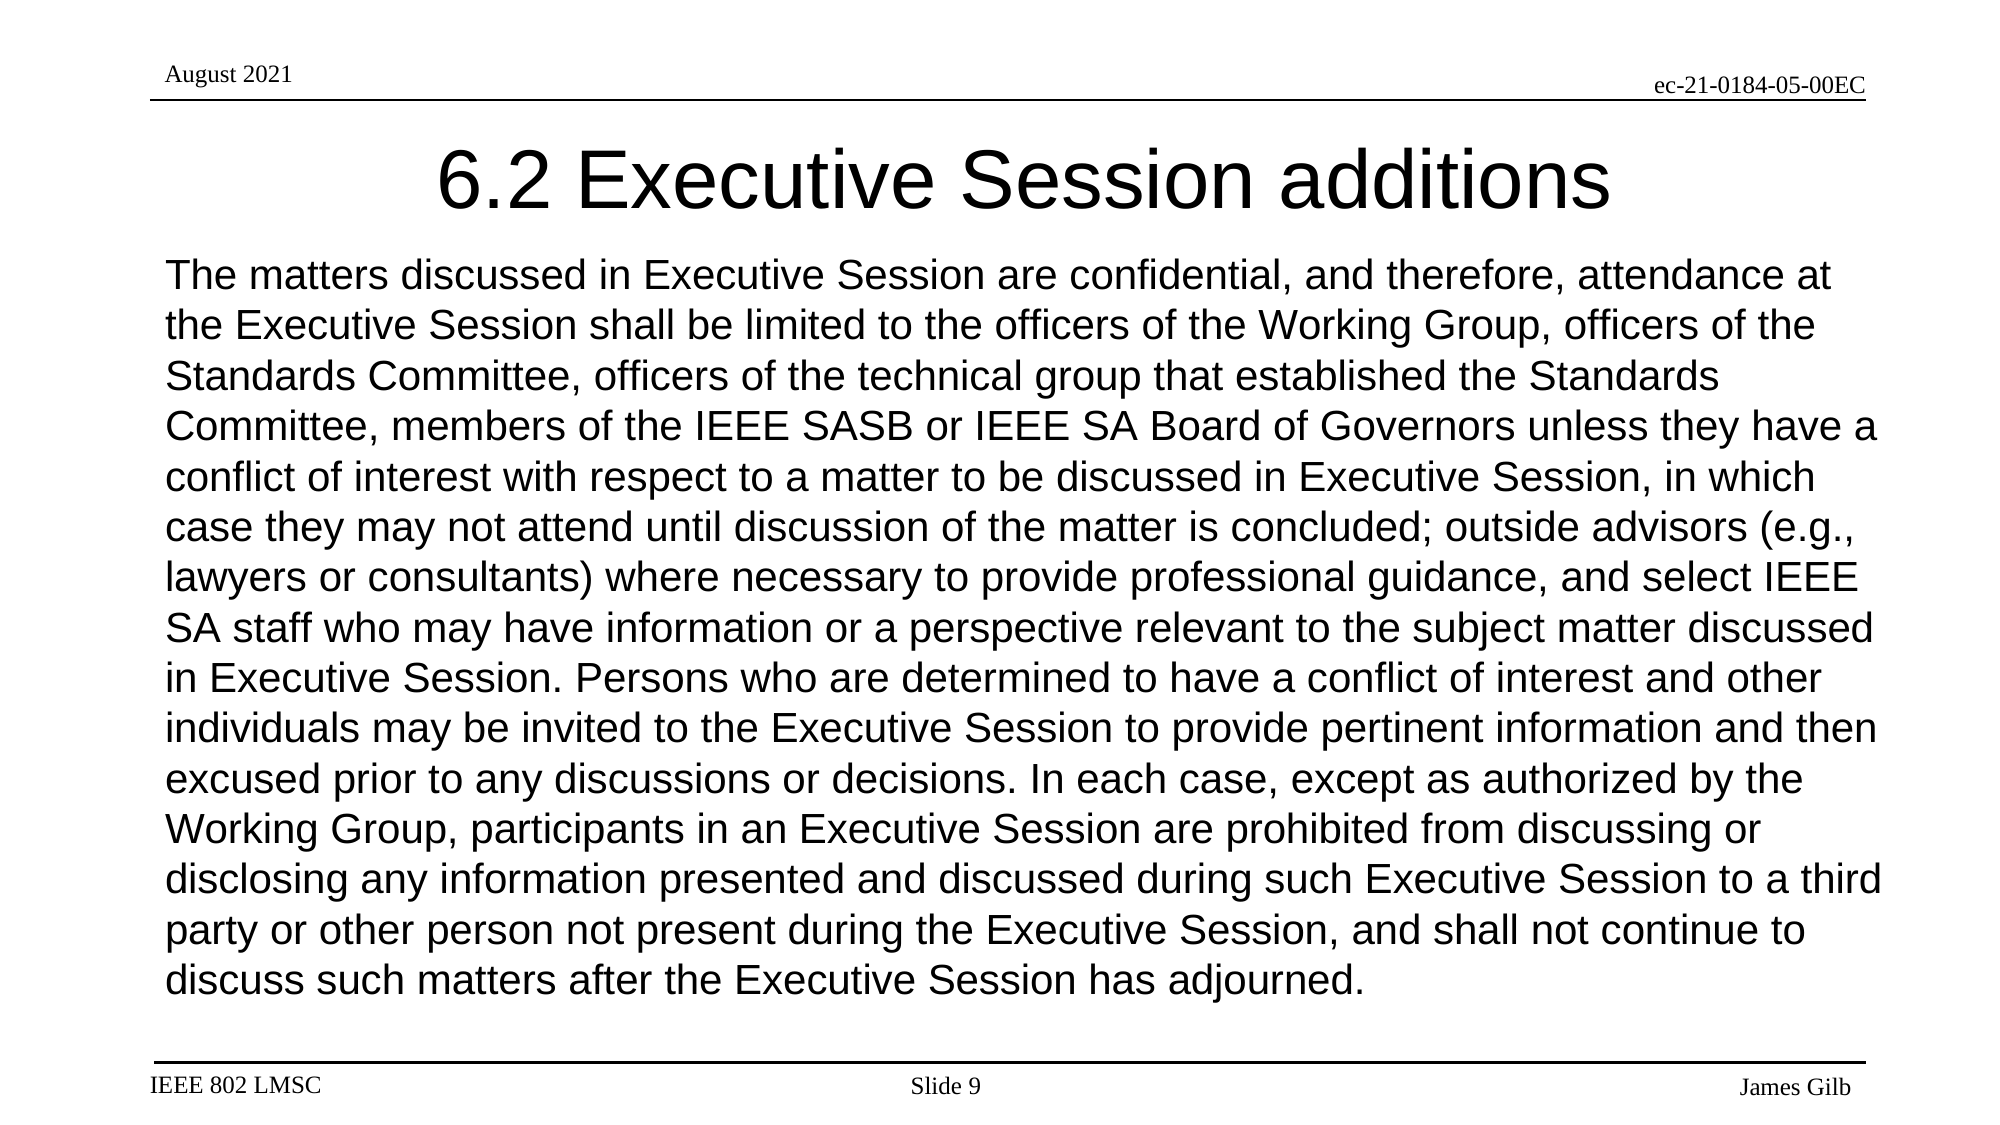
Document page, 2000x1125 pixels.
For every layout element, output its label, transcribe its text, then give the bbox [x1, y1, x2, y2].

list The matters discussed in Executive Session are confidential, and therefore, attendance at the Executive Session shall be limited to the officers of the Working Group, officers of the Standards Committee, officers of the technical group that established the Standards Committee, members of the IEEE SASB or IEEE SA Board of Governors unless they have a conflict of interest with respect to a matter to be discussed in Executive Session, in which case they may not attend until discussion of the matter is concluded; outside advisors (e.g., lawyers or consultants) where necessary to provide professional guidance, and select IEEE SA staff who may have information or a perspective relevant to the subject matter discussed in Executive Session. Persons who are determined to have a conflict of interest and other individuals may be invited to the Executive Session to provide pertinent information and then excused prior to any discussions or decisions. In each case, except as authorized by the Working Group, participants in an Executive Session are prohibited from discussing or disclosing any information presented and discussed during such Executive Session to a third party or other person not present during the Executive Session, and shall not continue to discuss such matters after the Executive Session has adjourned. [149, 239, 1900, 1051]
title 6.2 Executive Session additions [149, 112, 1900, 238]
